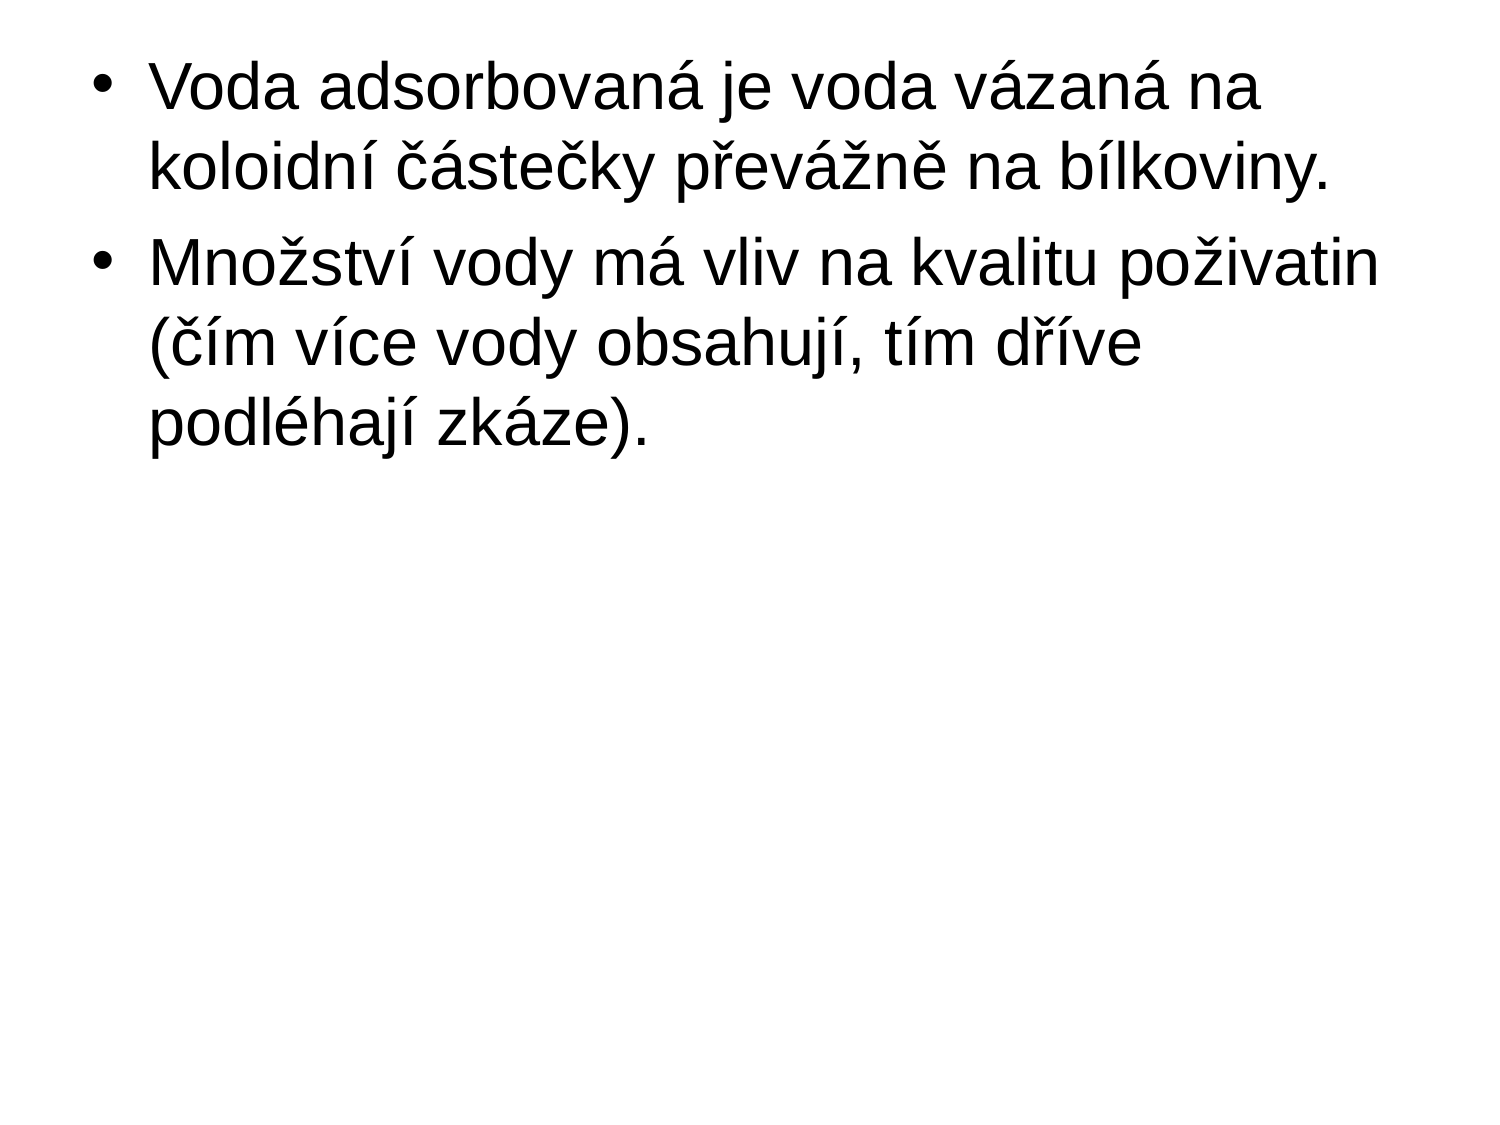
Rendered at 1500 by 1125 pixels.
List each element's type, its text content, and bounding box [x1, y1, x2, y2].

list Voda adsorbovaná je voda vázaná na koloidní částečky převážně na bílkoviny. Množství vody má vliv na kvalitu poživatin (čím více vody obsahují, tím dříve podléhají zkáze). [76, 35, 1427, 1010]
